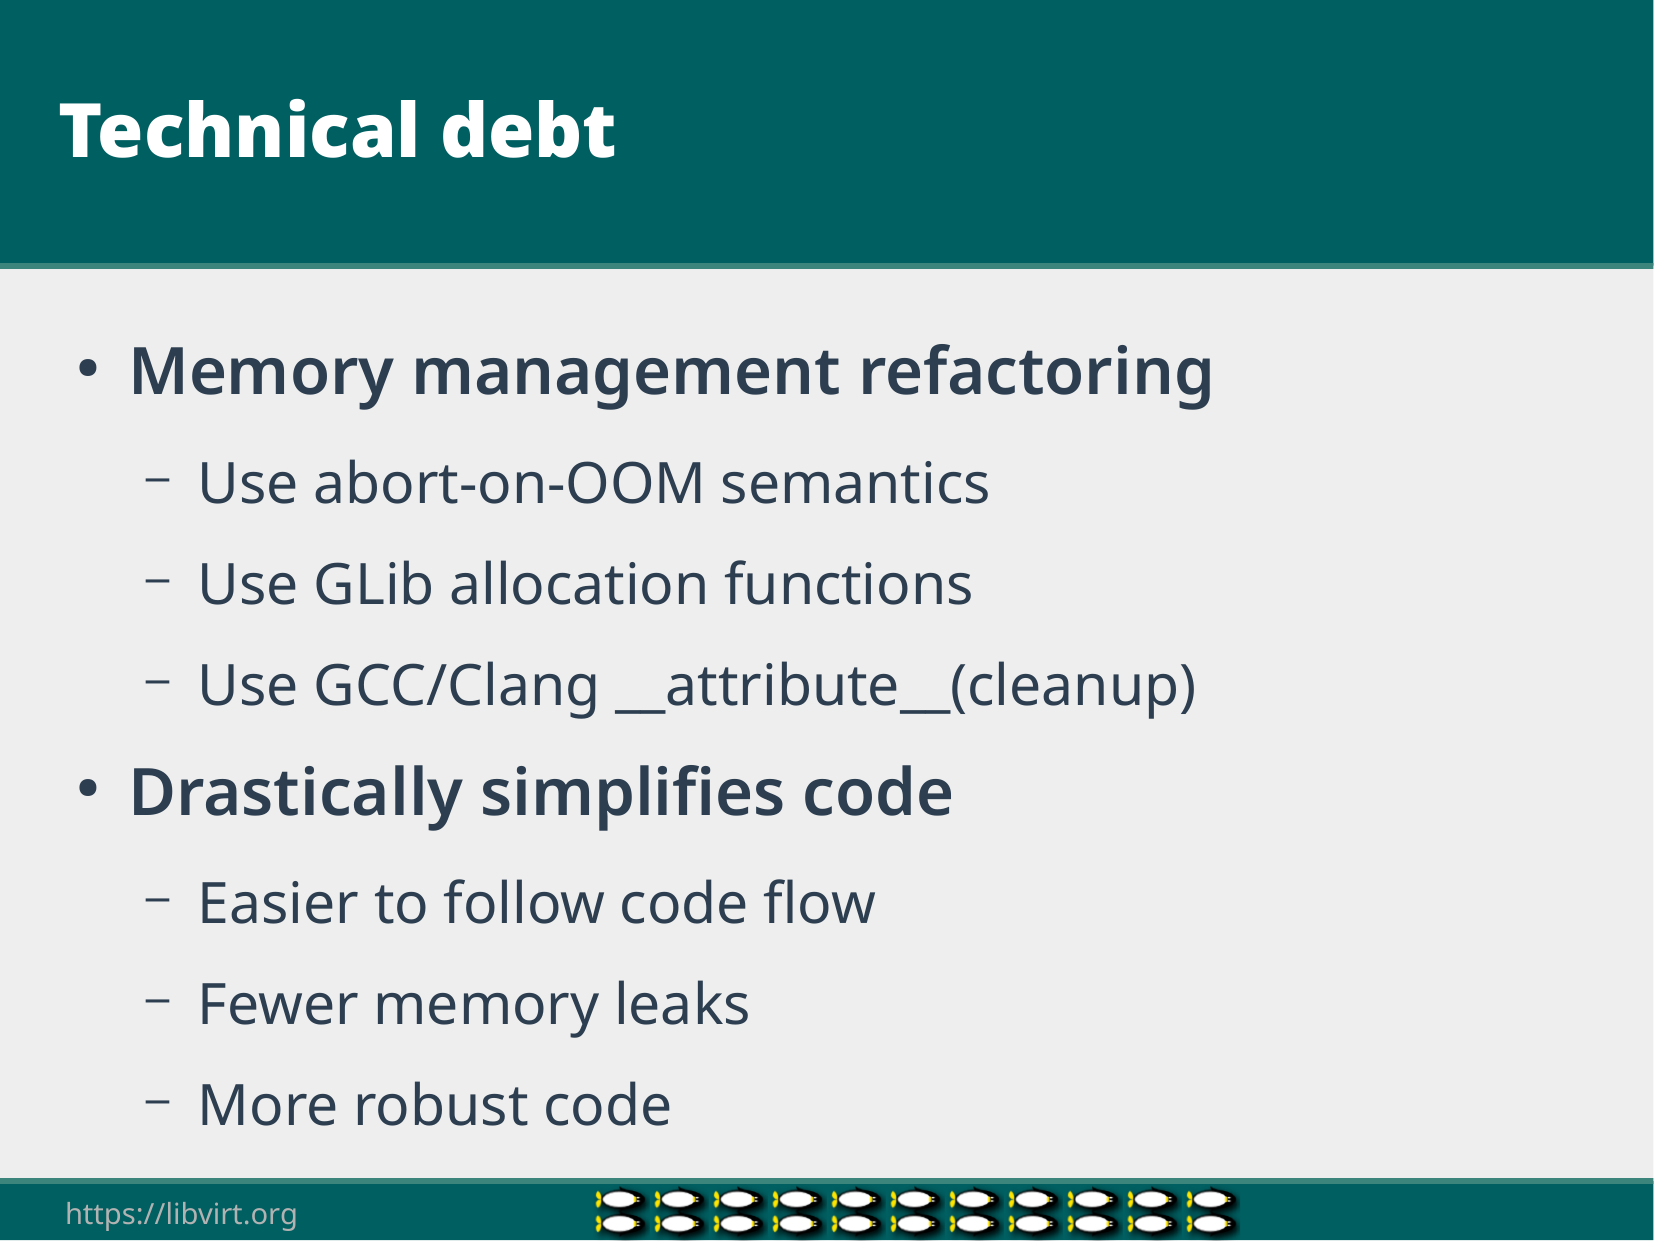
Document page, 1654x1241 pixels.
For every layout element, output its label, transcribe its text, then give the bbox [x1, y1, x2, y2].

list Memory management refactoring Use abort-on-OOM semantics Use GLib allocation functions Use GCC/Clang __attribute__(cleanup) Drastically simplifies code Easier to follow code flow Fewer memory leaks More robust code [59, 324, 1595, 1152]
text_box [590, 1181, 1241, 1241]
title Technical debt [59, 49, 1595, 207]
